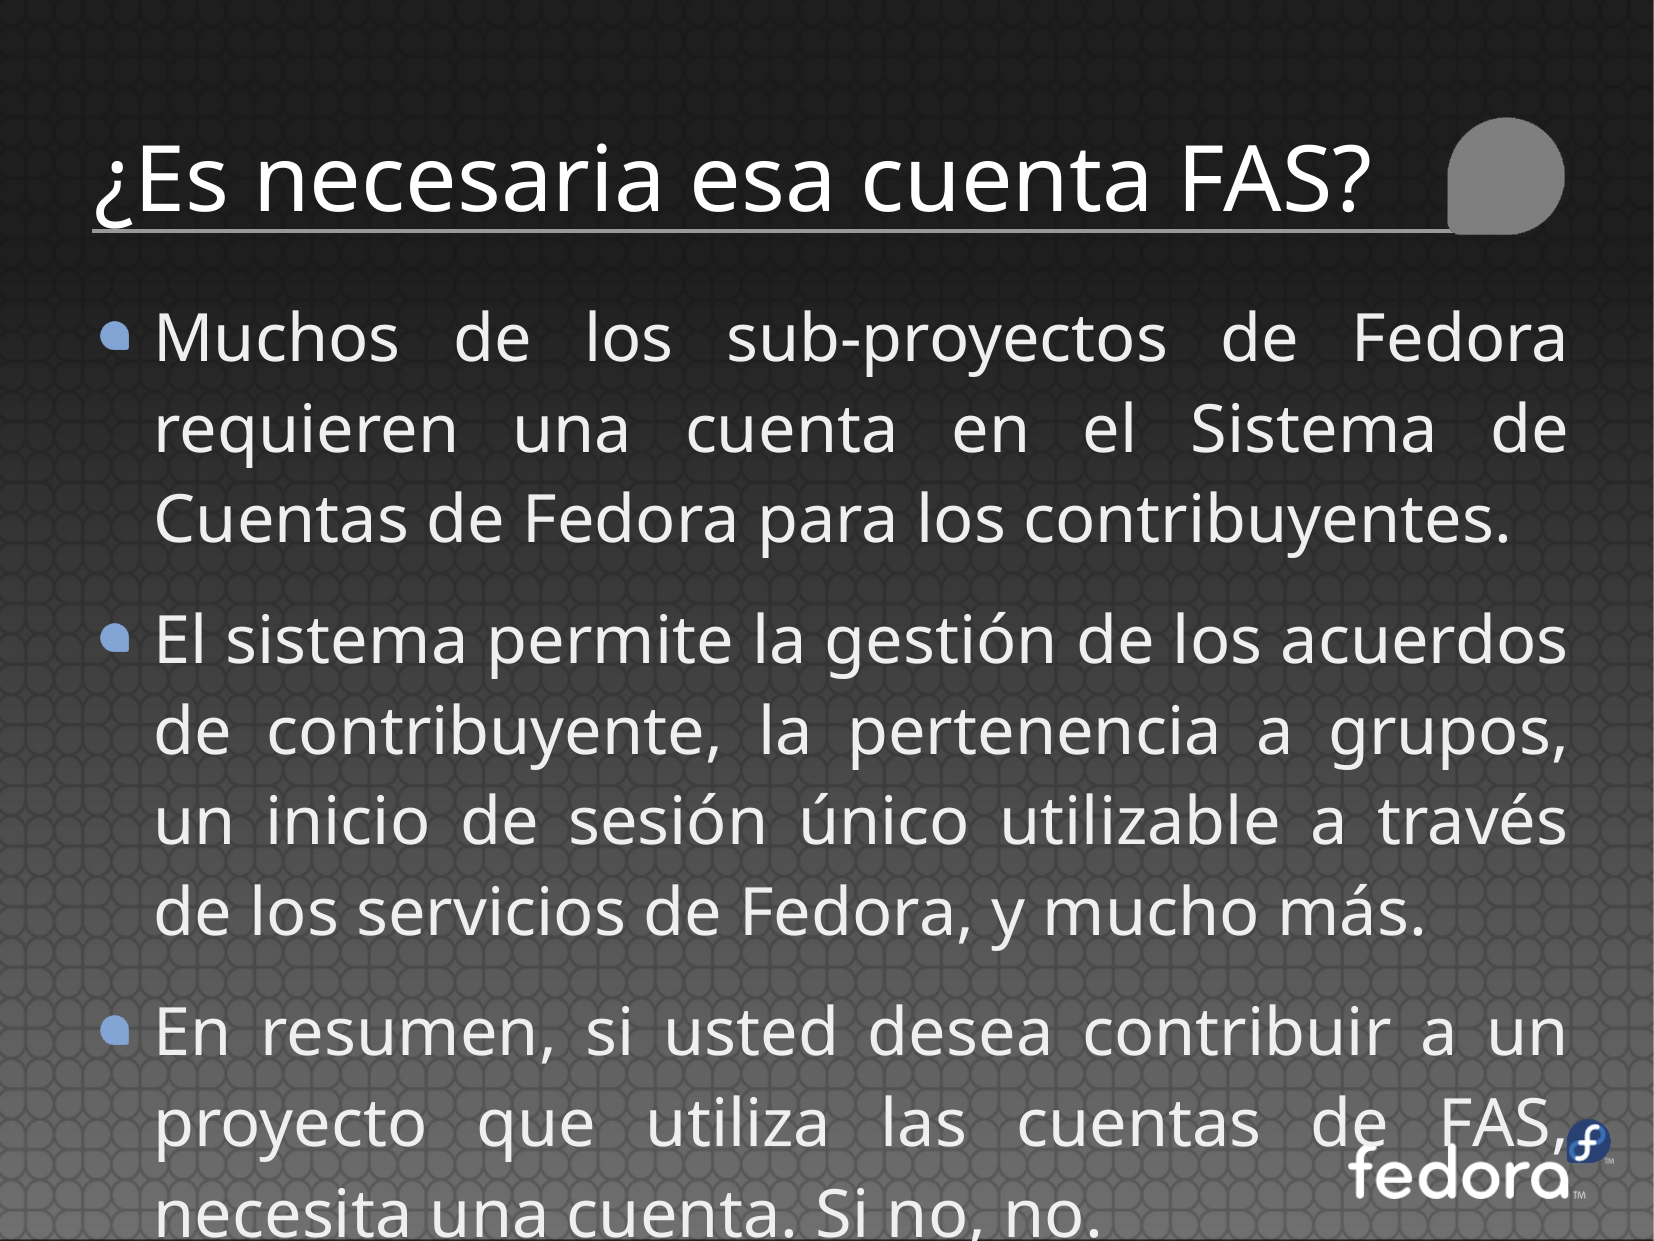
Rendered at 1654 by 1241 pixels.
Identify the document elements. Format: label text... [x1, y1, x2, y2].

title ¿Es necesaria esa cuenta FAS? [94, 100, 1426, 251]
list Muchos de los sub-proyectos de Fedora requieren una cuenta en el Sistema de Cuentas de Fedora para los contribuyentes. El sistema permite la gestión de los acuerdos de contribuyente, la pertenencia a grupos, un inicio de sesión único utilizable a través de los servicios de Fedora, y mucho más. En resumen, si usted desea contribuir a un proyecto que utiliza las cuentas de FAS, necesita una cuenta. Si no, no. [82, 290, 1571, 1128]
picture [0, 0, 1654, 1241]
